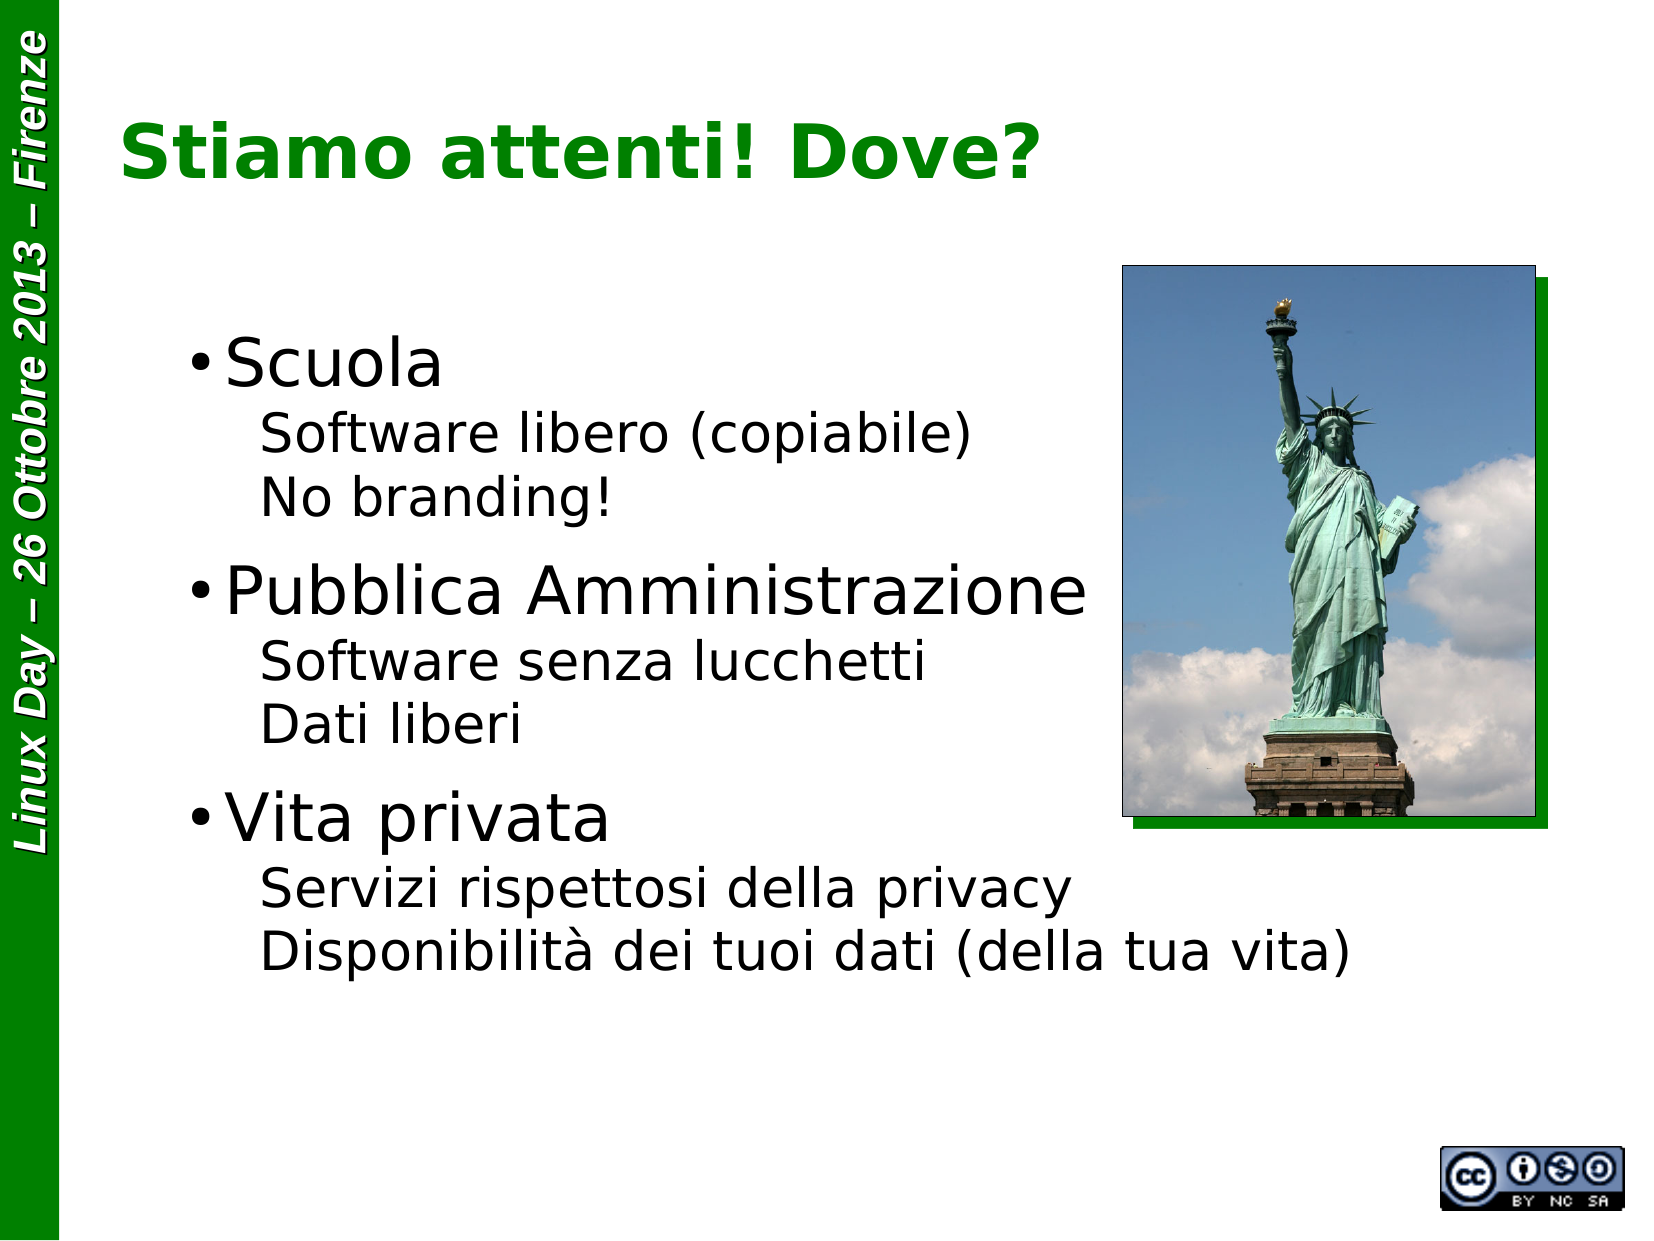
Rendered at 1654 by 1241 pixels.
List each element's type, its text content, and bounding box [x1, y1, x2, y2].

list Scuola Software libero (copiabile) No branding! Pubblica Amministrazione Software senza lucchetti Dati liberi Vita privata Servizi rispettosi della privacy Disponibilità dei tuoi dati (della tua vita) [118, 324, 1571, 1116]
picture [1122, 265, 1536, 817]
title Stiamo attenti! Dove? [118, 56, 1306, 249]
picture [1440, 1146, 1625, 1211]
